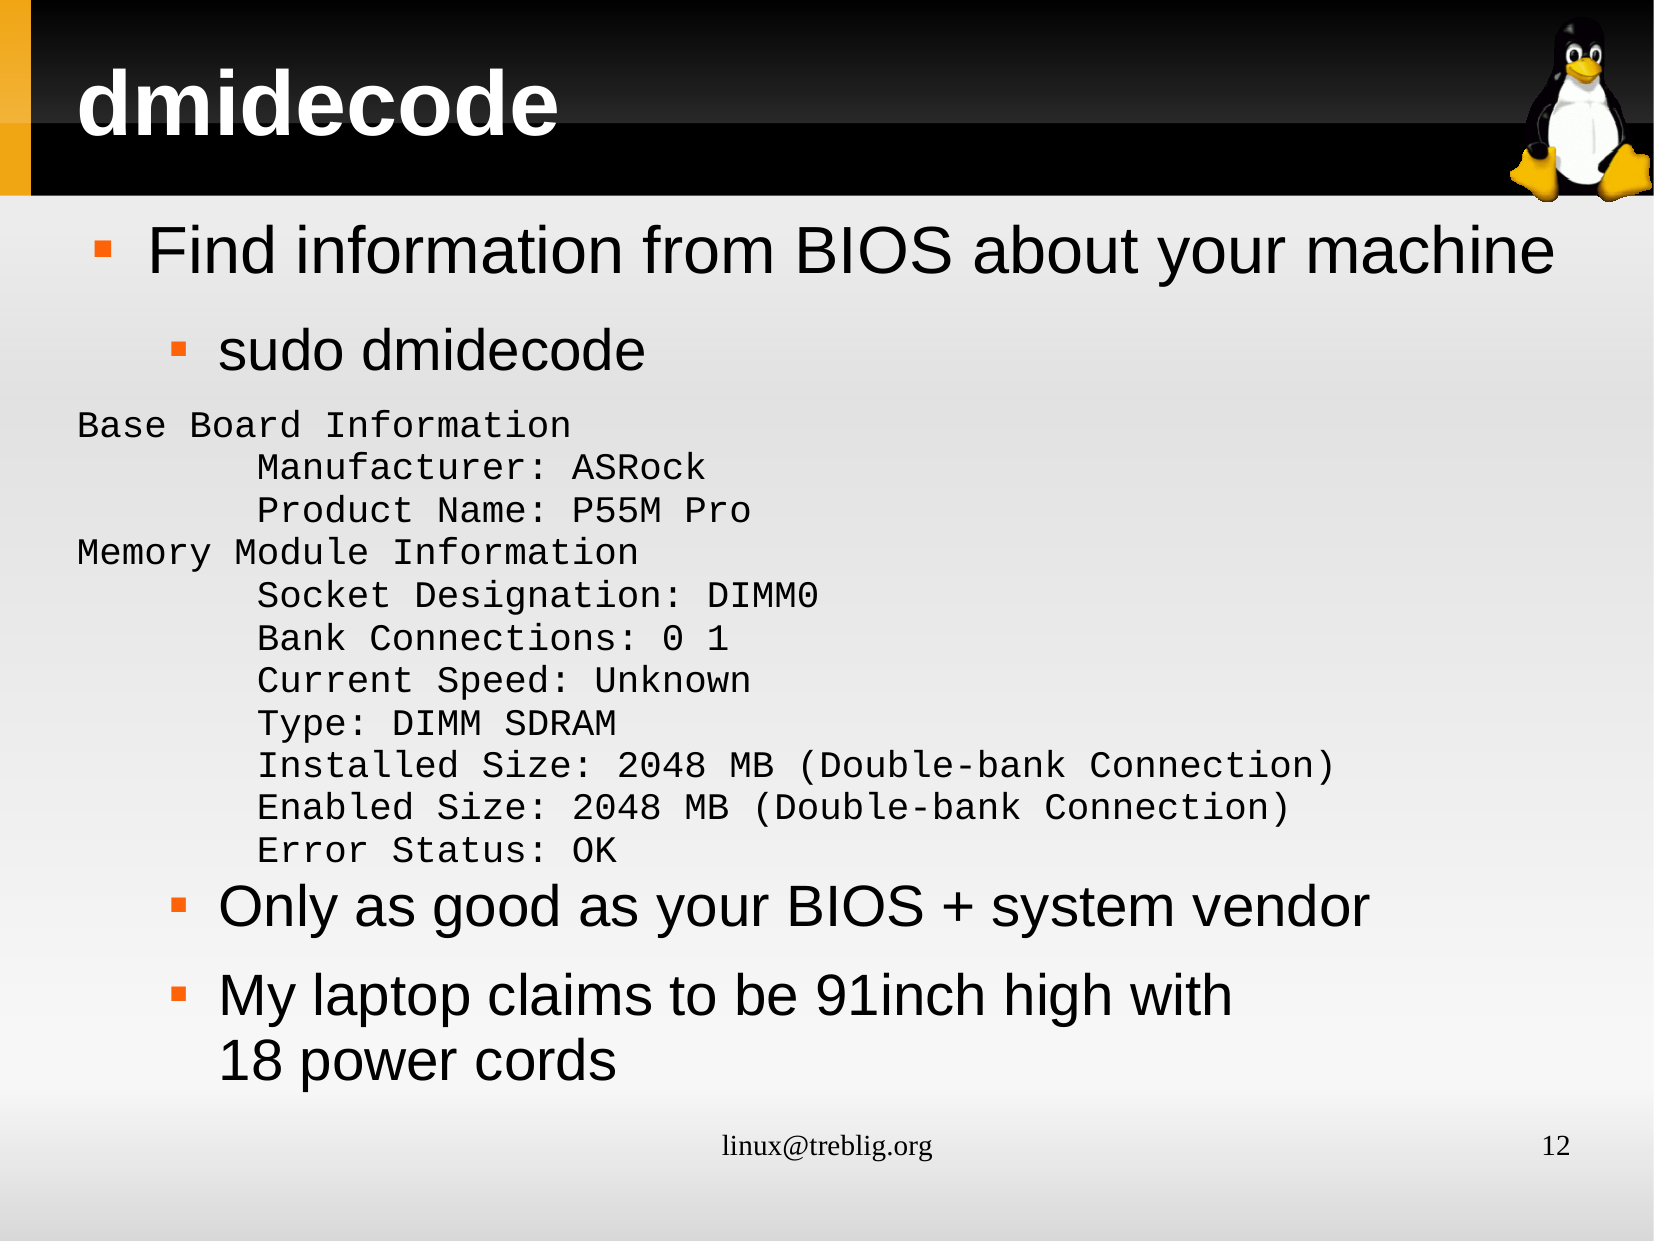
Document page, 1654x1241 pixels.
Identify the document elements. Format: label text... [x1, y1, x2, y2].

picture [0, 0, 1654, 1241]
title dmidecode [76, 0, 1565, 208]
list Find information from BIOS about your machine sudo dmidecode Base Board Information Manufacturer: ASRock Product Name: P55M Pro Memory Module Information Socket Designation: DIMM0 Bank Connections: 0 1 Current Speed: Unknown Type: DIMM SDRAM Installed Size: 2048 MB (Double-bank Connection) Enabled Size: 2048 MB (Double-bank Connection) Error Status: OK Only as good as your BIOS + system vendor My laptop claims to be 91inch high with 18 power cords [76, 213, 1565, 1093]
